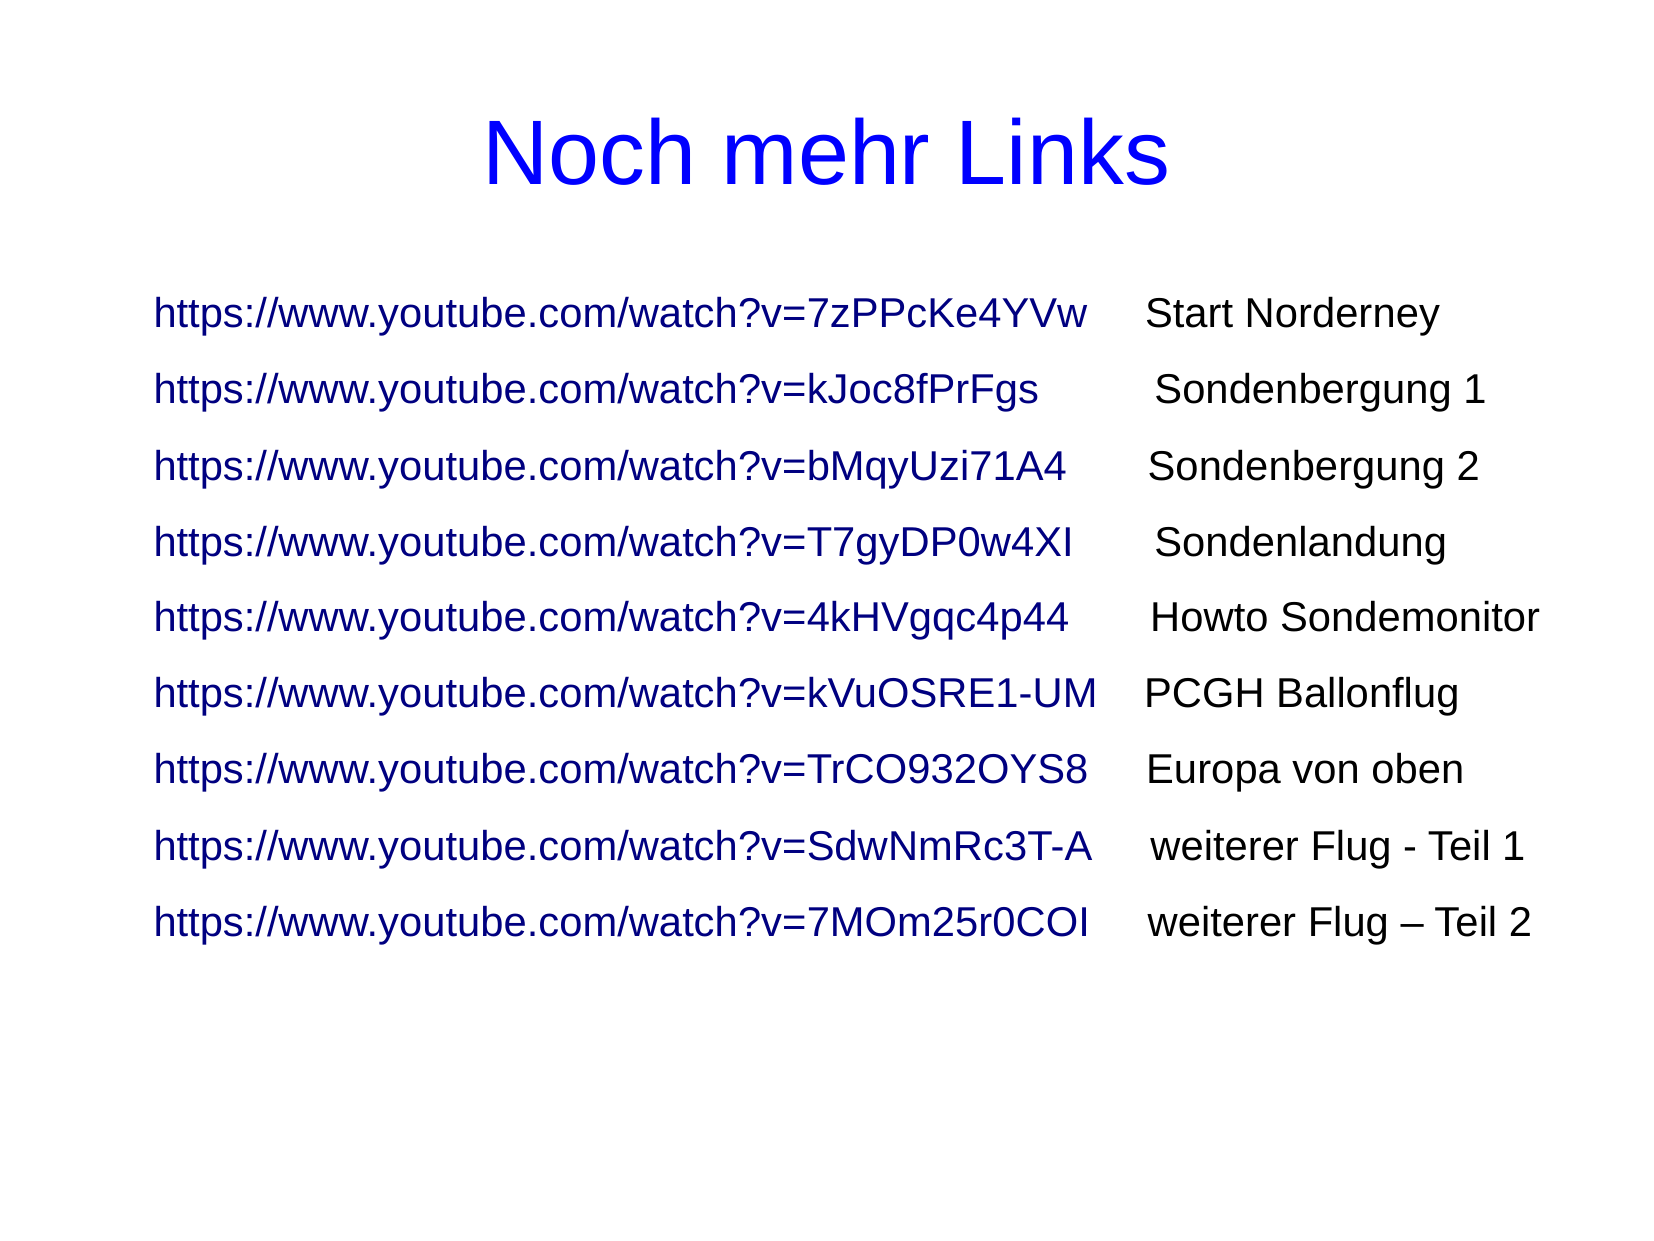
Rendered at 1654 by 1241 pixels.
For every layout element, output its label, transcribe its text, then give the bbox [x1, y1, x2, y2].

list https://www.youtube.com/watch?v=7zPPcKe4YVw Start Norderney https://www.youtube.com/watch?v=kJoc8fPrFgs Sondenbergung 1 https://www.youtube.com/watch?v=bMqyUzi71A4 Sondenbergung 2 https://www.youtube.com/watch?v=T7gyDP0w4XI Sondenlandung https://www.youtube.com/watch?v=4kHVgqc4p44 Howto Sondemonitor https://www.youtube.com/watch?v=kVuOSRE1-UM PCGH Ballonflug https://www.youtube.com/watch?v=TrCO932OYS8 Europa von oben https://www.youtube.com/watch?v=SdwNmRc3T-A weiterer Flug - Teil 1 https://www.youtube.com/watch?v=7MOm25r0COI weiterer Flug – Teil 2 [82, 290, 1571, 1010]
title Noch mehr Links [82, 49, 1571, 257]
